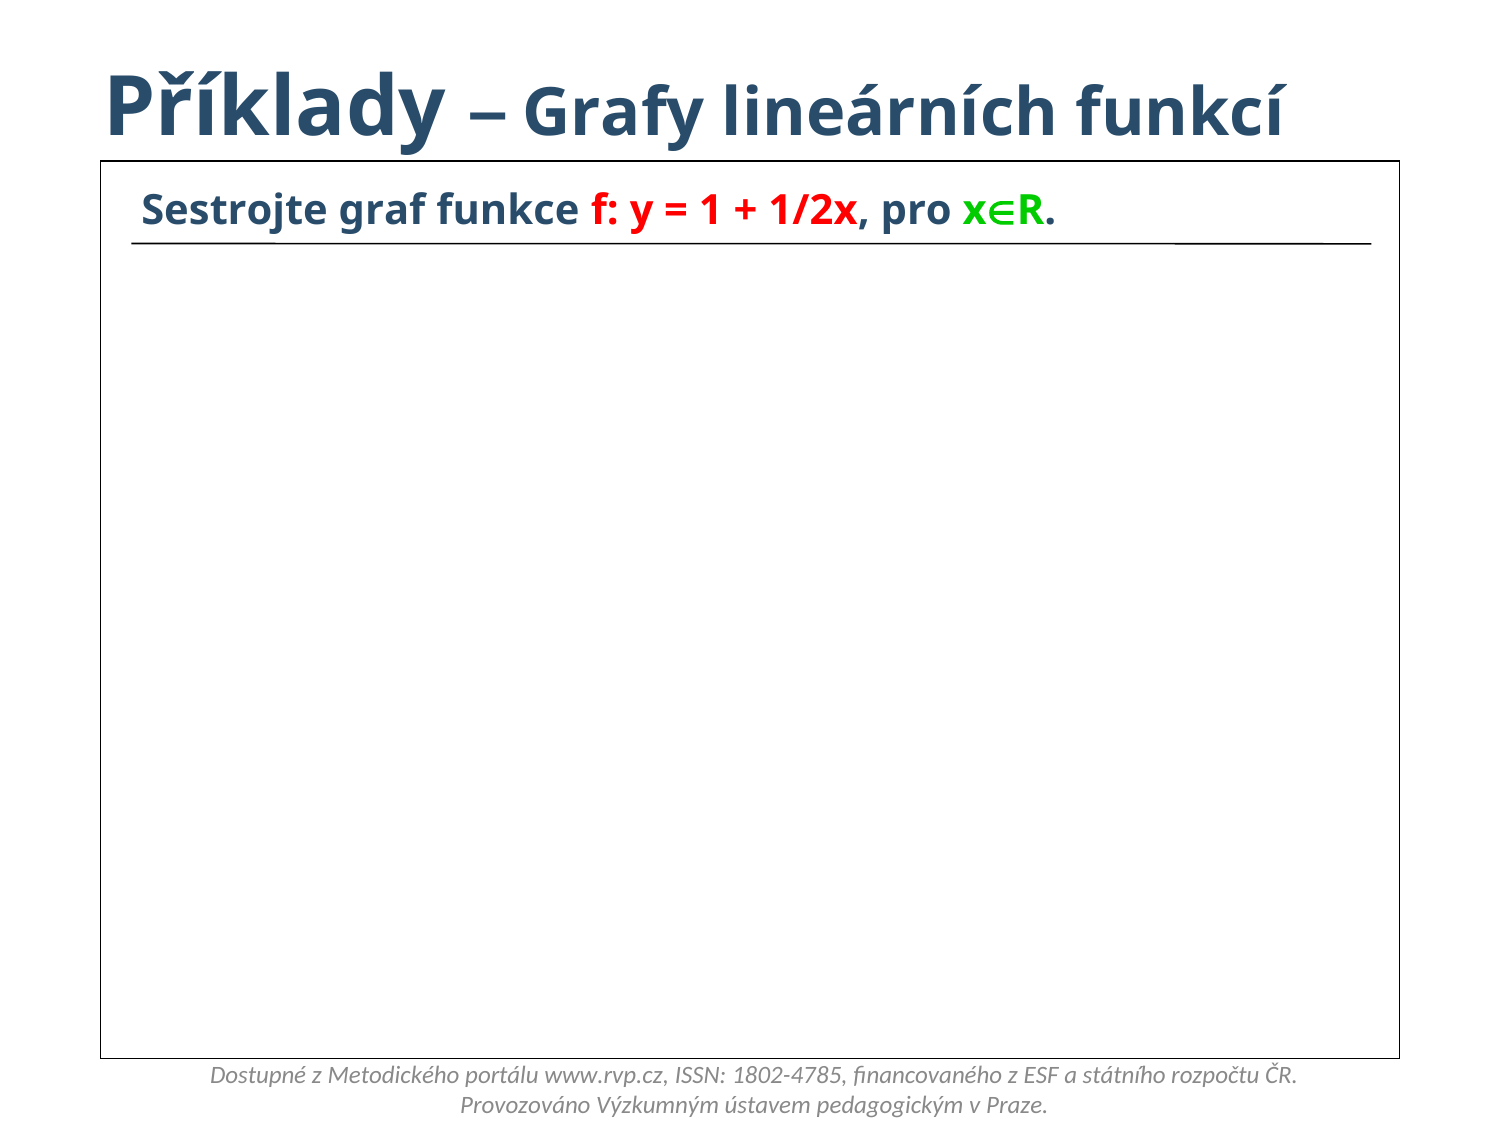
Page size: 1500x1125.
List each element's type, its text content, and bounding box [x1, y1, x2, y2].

title Příklady – Grafy lineárních funkcí [88, 39, 1414, 190]
text_box Sestrojte graf funkce f: y = 1 + 1/2x, pro xR. [126, 160, 1367, 256]
text_box [100, 190, 1400, 1059]
